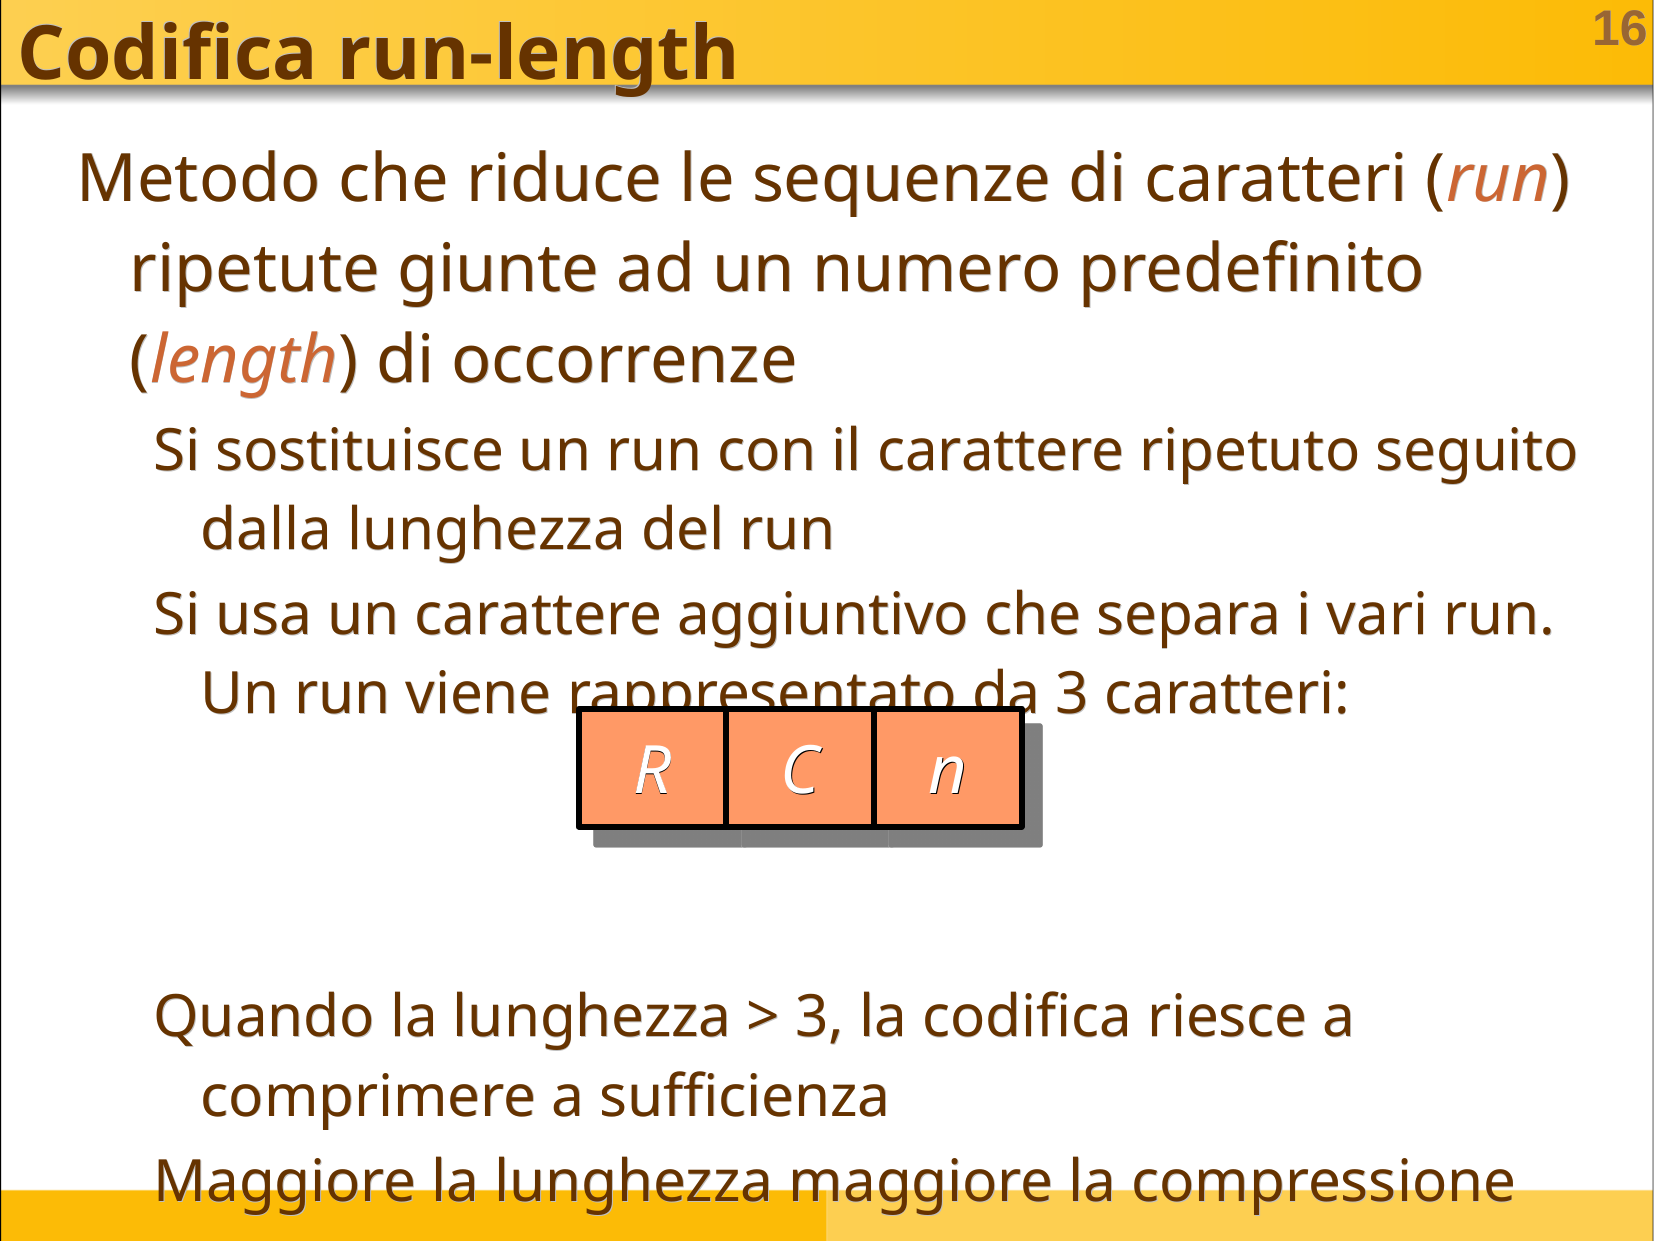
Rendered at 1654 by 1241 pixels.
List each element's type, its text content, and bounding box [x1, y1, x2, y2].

title Codifica run-length [0, 0, 1477, 87]
list Metodo che riduce le sequenze di caratteri (run) ripetute giunte ad un numero predefinito (length) di occorrenze Si sostituisce un run con il carattere ripetuto seguito dalla lunghezza del run Si usa un carattere aggiuntivo che separa i vari run. Un run viene rappresentato da 3 caratteri: Quando la lunghezza > 3, la codifica riesce a comprimere a sufficienza Maggiore la lunghezza maggiore la compressione [59, 129, 1595, 1114]
text_box n [874, 708, 1022, 827]
text_box R [578, 708, 726, 827]
picture [0, 0, 1654, 1241]
text_box C [726, 708, 874, 827]
